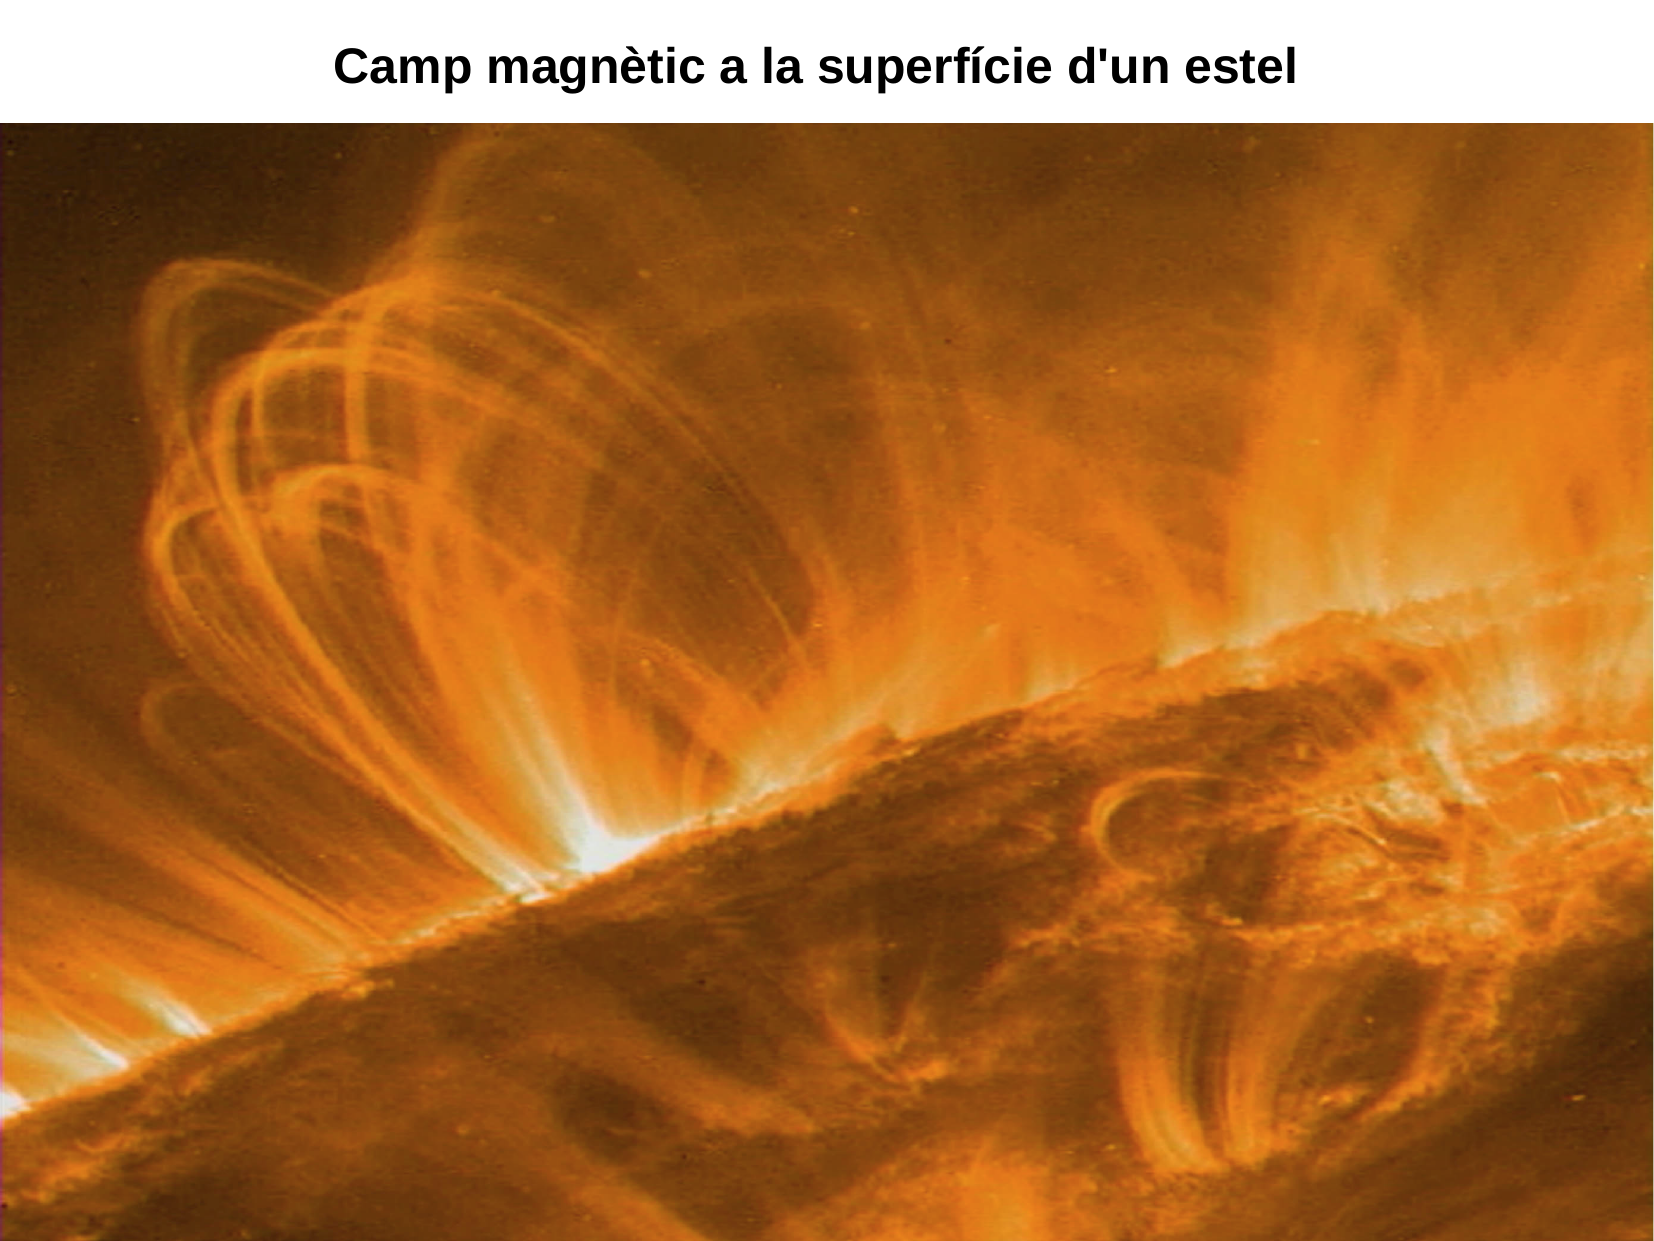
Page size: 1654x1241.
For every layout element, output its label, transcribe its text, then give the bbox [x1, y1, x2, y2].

text_box Camp magnètic a la superfície d'un estel [319, 30, 1514, 102]
picture [0, 123, 1654, 1241]
